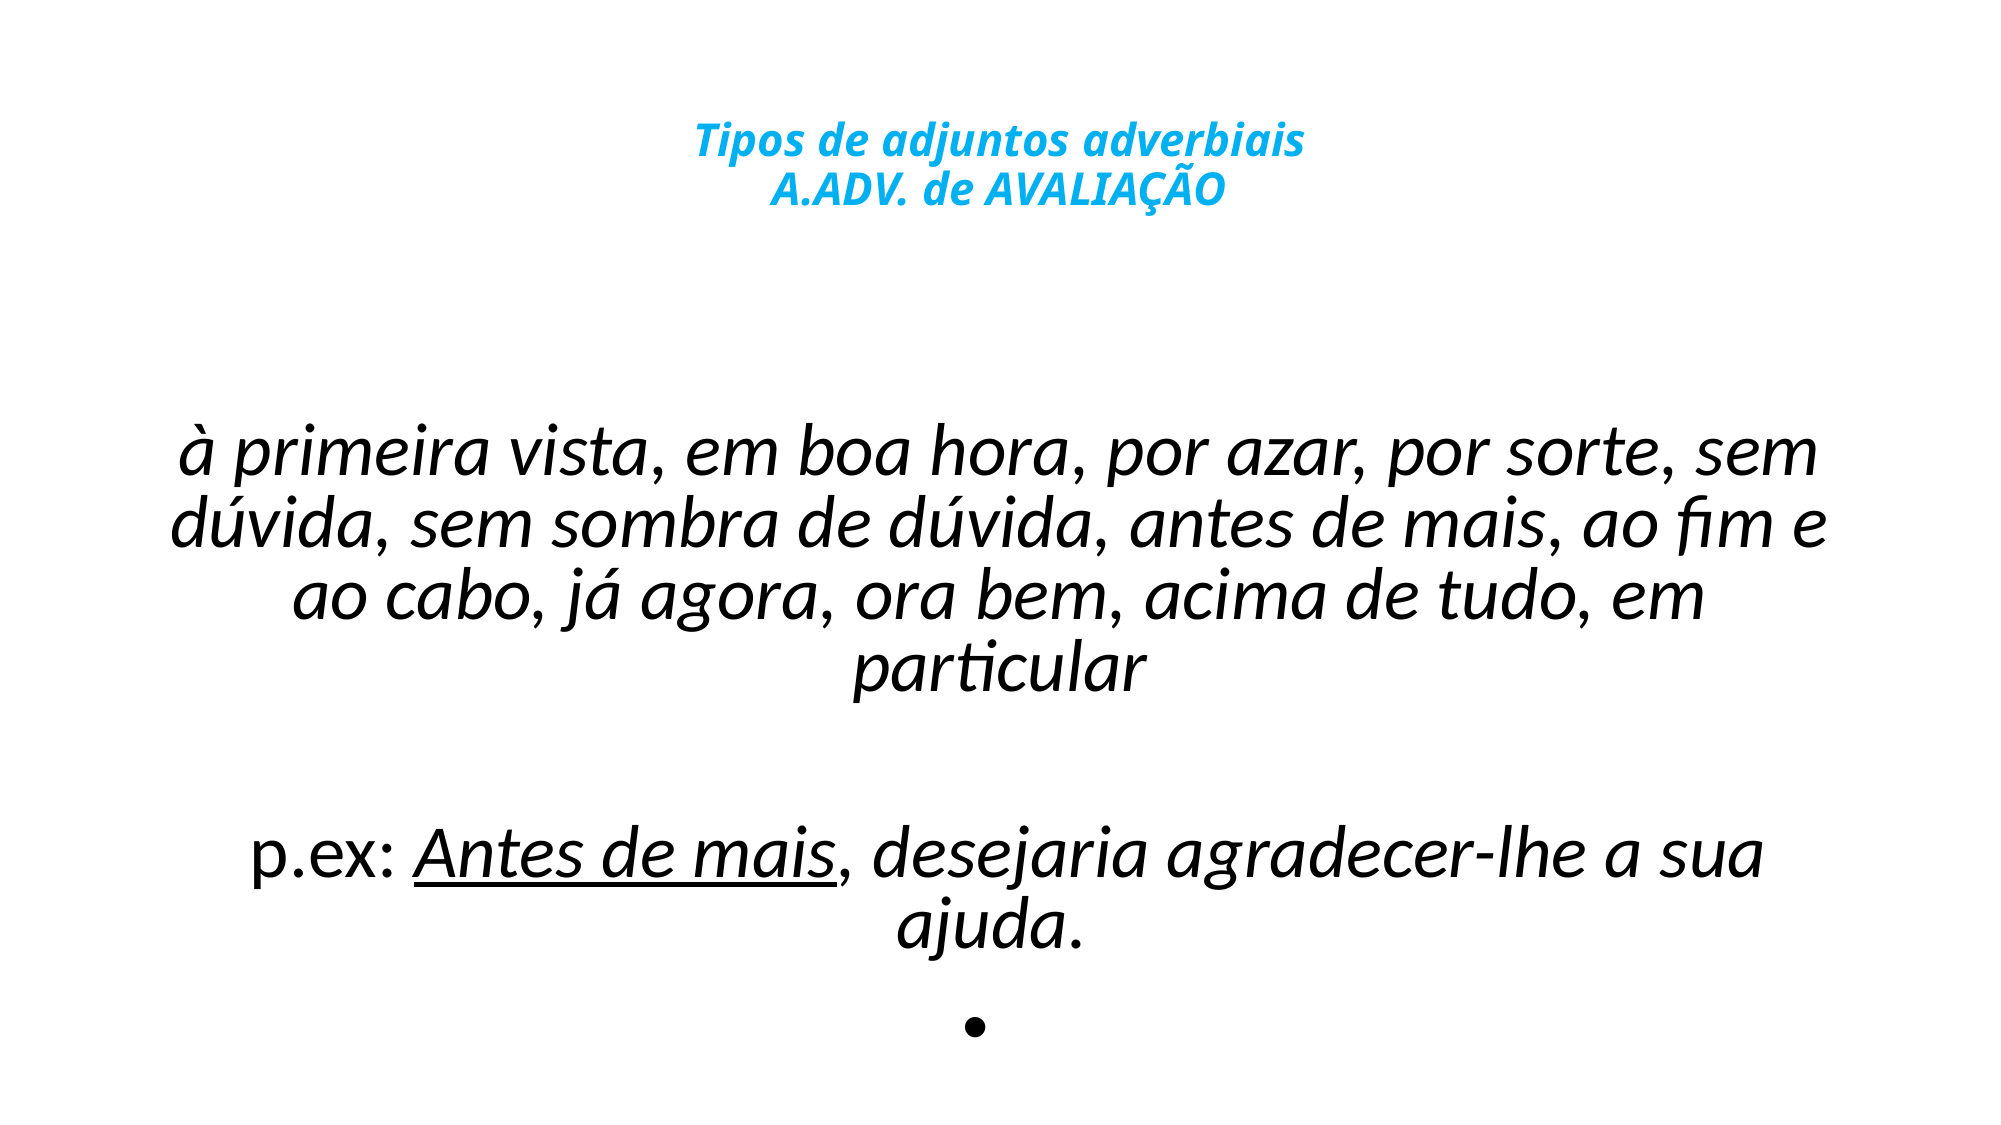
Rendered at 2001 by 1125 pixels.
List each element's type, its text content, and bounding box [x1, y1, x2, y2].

list à primeira vista, em boa hora, por azar, por sorte, sem dúvida, sem sombra de dúvida, antes de mais, ao fim e ao cabo, já agora, ora bem, acima de tudo, em particular p.ex: Antes de mais, desejaria agradecer-lhe a sua ajuda. [137, 299, 1863, 1014]
title Tipos de adjuntos adverbiais A.ADV. de AVALIAÇÃO [137, 59, 1863, 278]
